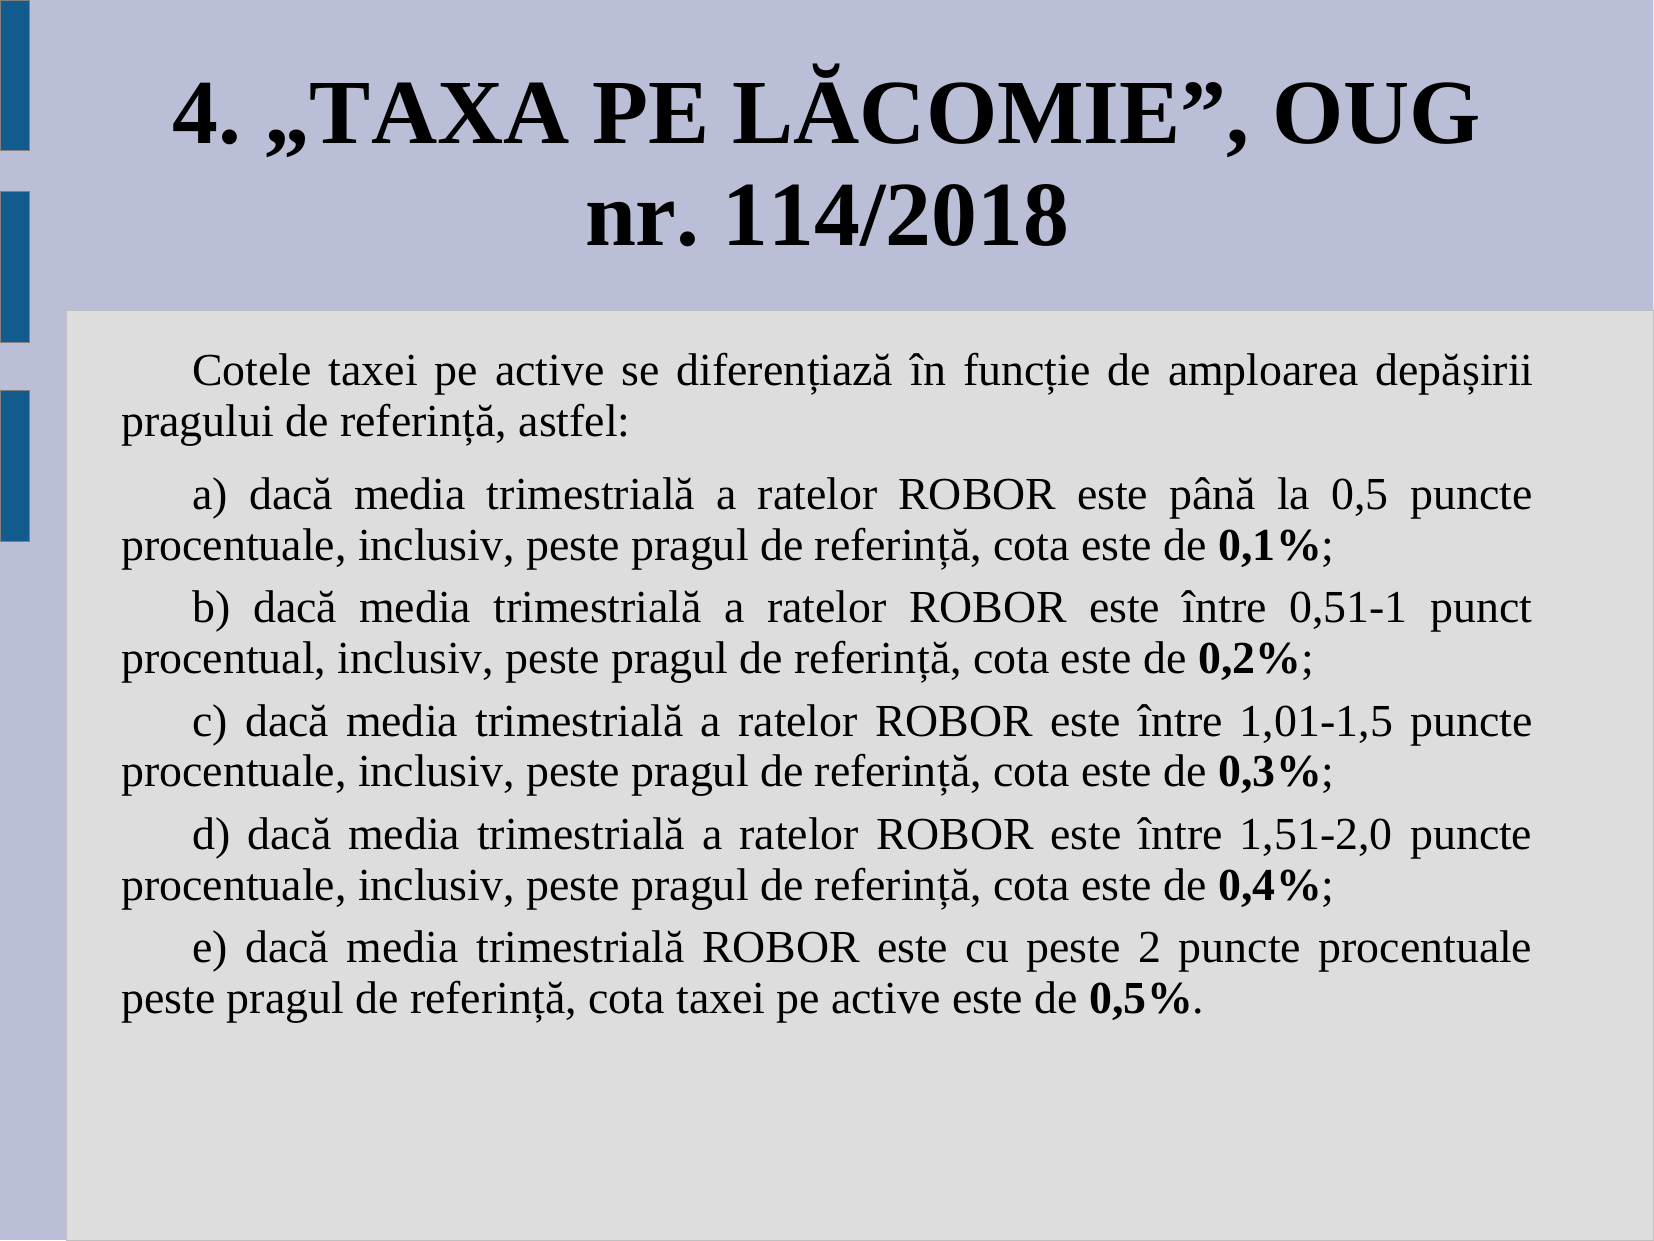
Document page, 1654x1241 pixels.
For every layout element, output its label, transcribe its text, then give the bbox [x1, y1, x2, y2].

list Cotele taxei pe active se diferențiază în funcție de amploarea depășirii pragului de referință, astfel: a) dacă media trimestrială a ratelor ROBOR este până la 0,5 puncte procentuale, inclusiv, peste pragul de referință, cota este de 0,1%; b) dacă media trimestrială a ratelor ROBOR este între 0,51-1 punct procentual, inclusiv, peste pragul de referință, cota este de 0,2%; c) dacă media trimestrială a ratelor ROBOR este între 1,01-1,5 puncte procentuale, inclusiv, peste pragul de referință, cota este de 0,3%; d) dacă media trimestrială a ratelor ROBOR este între 1,51-2,0 puncte procentuale, inclusiv, peste pragul de referință, cota este de 0,4%; e) dacă media trimestrială ROBOR este cu peste 2 puncte procentuale peste pragul de referință, cota taxei pe active este de 0,5%. [121, 344, 1534, 1127]
title 4. „TAXA PE LĂCOMIE”, OUG nr. 114/2018 [121, 5, 1534, 266]
